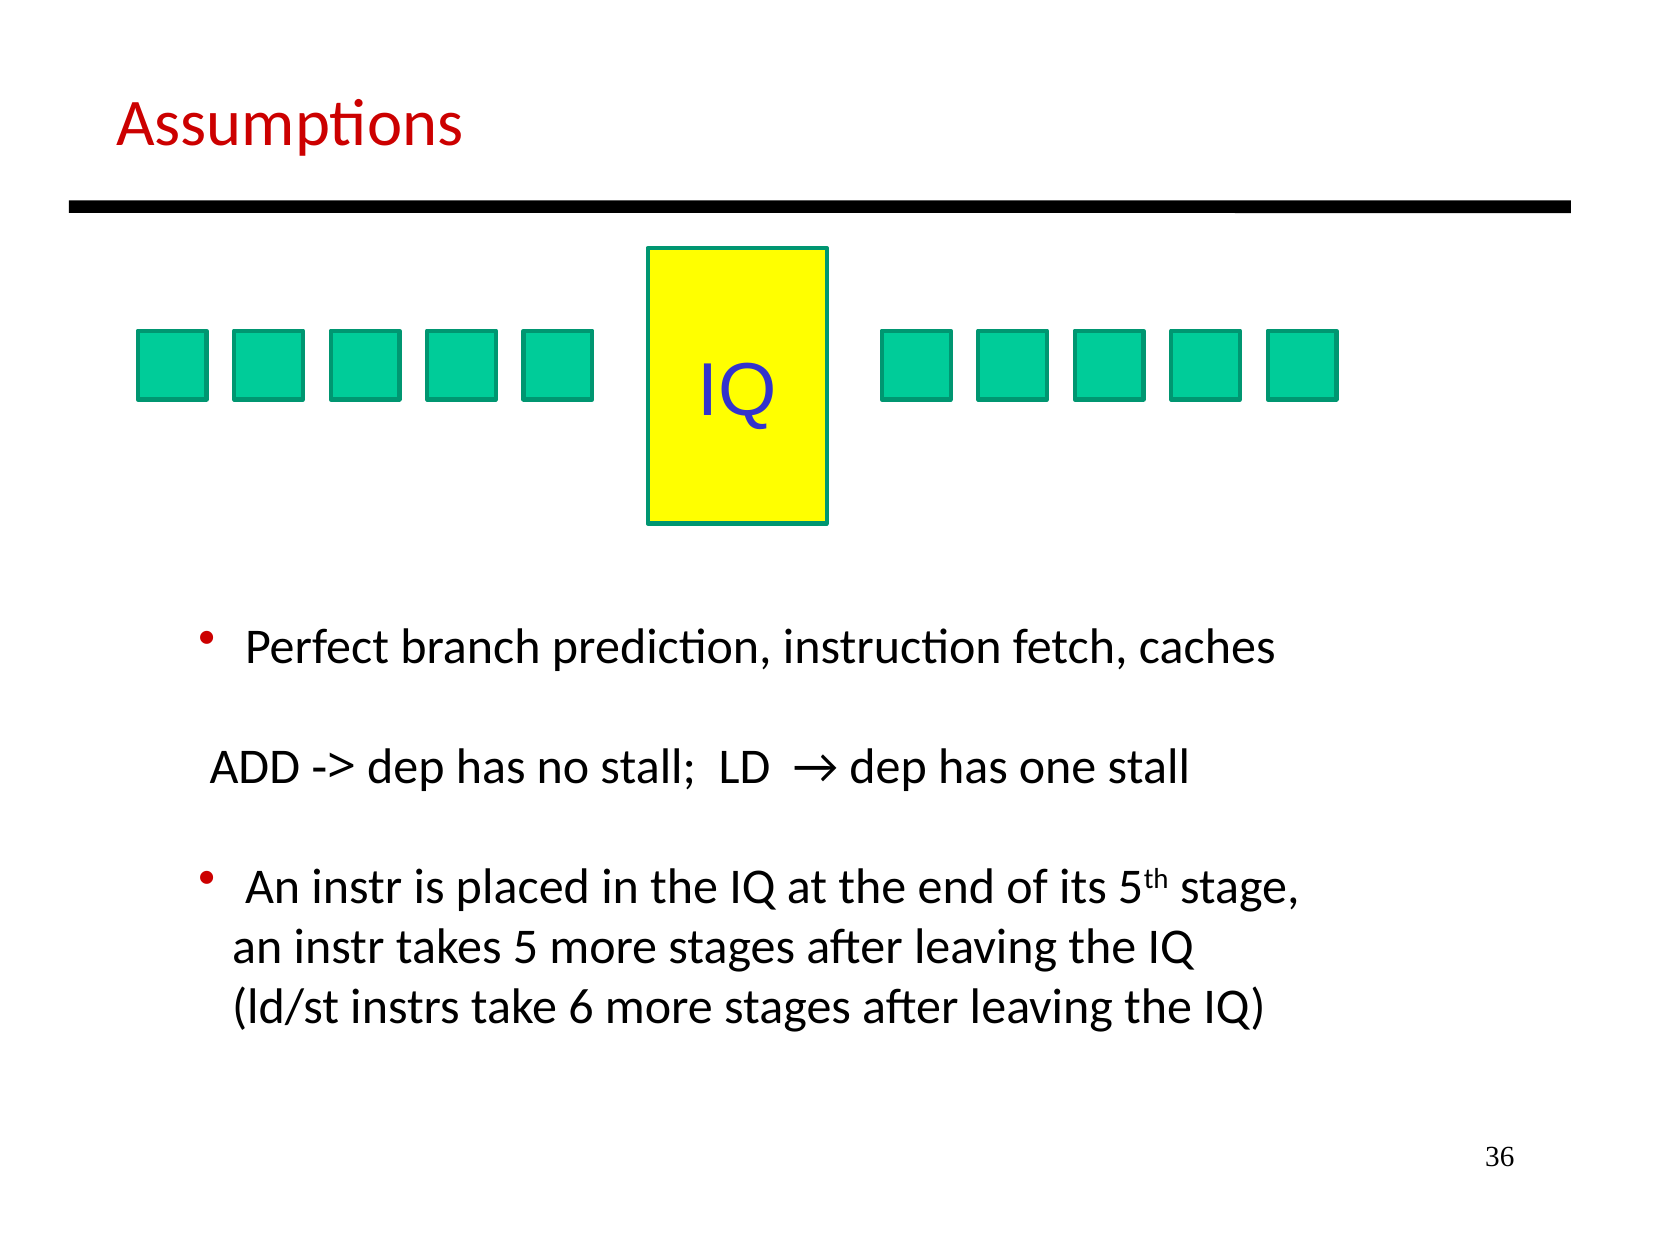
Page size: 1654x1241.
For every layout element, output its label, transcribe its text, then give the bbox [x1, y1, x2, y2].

text_box Assumptions [101, 71, 479, 167]
text_box Perfect branch prediction, instruction fetch, caches ADD -> dep has no stall; LD → dep has one stall An instr is placed in the IQ at the end of its 5th stage, an instr takes 5 more stages after leaving the IQ (ld/st instrs take 6 more stages after leaving the IQ) [183, 606, 1315, 1042]
slide_number <number> [1185, 1129, 1530, 1213]
text_box IQ [647, 247, 827, 524]
